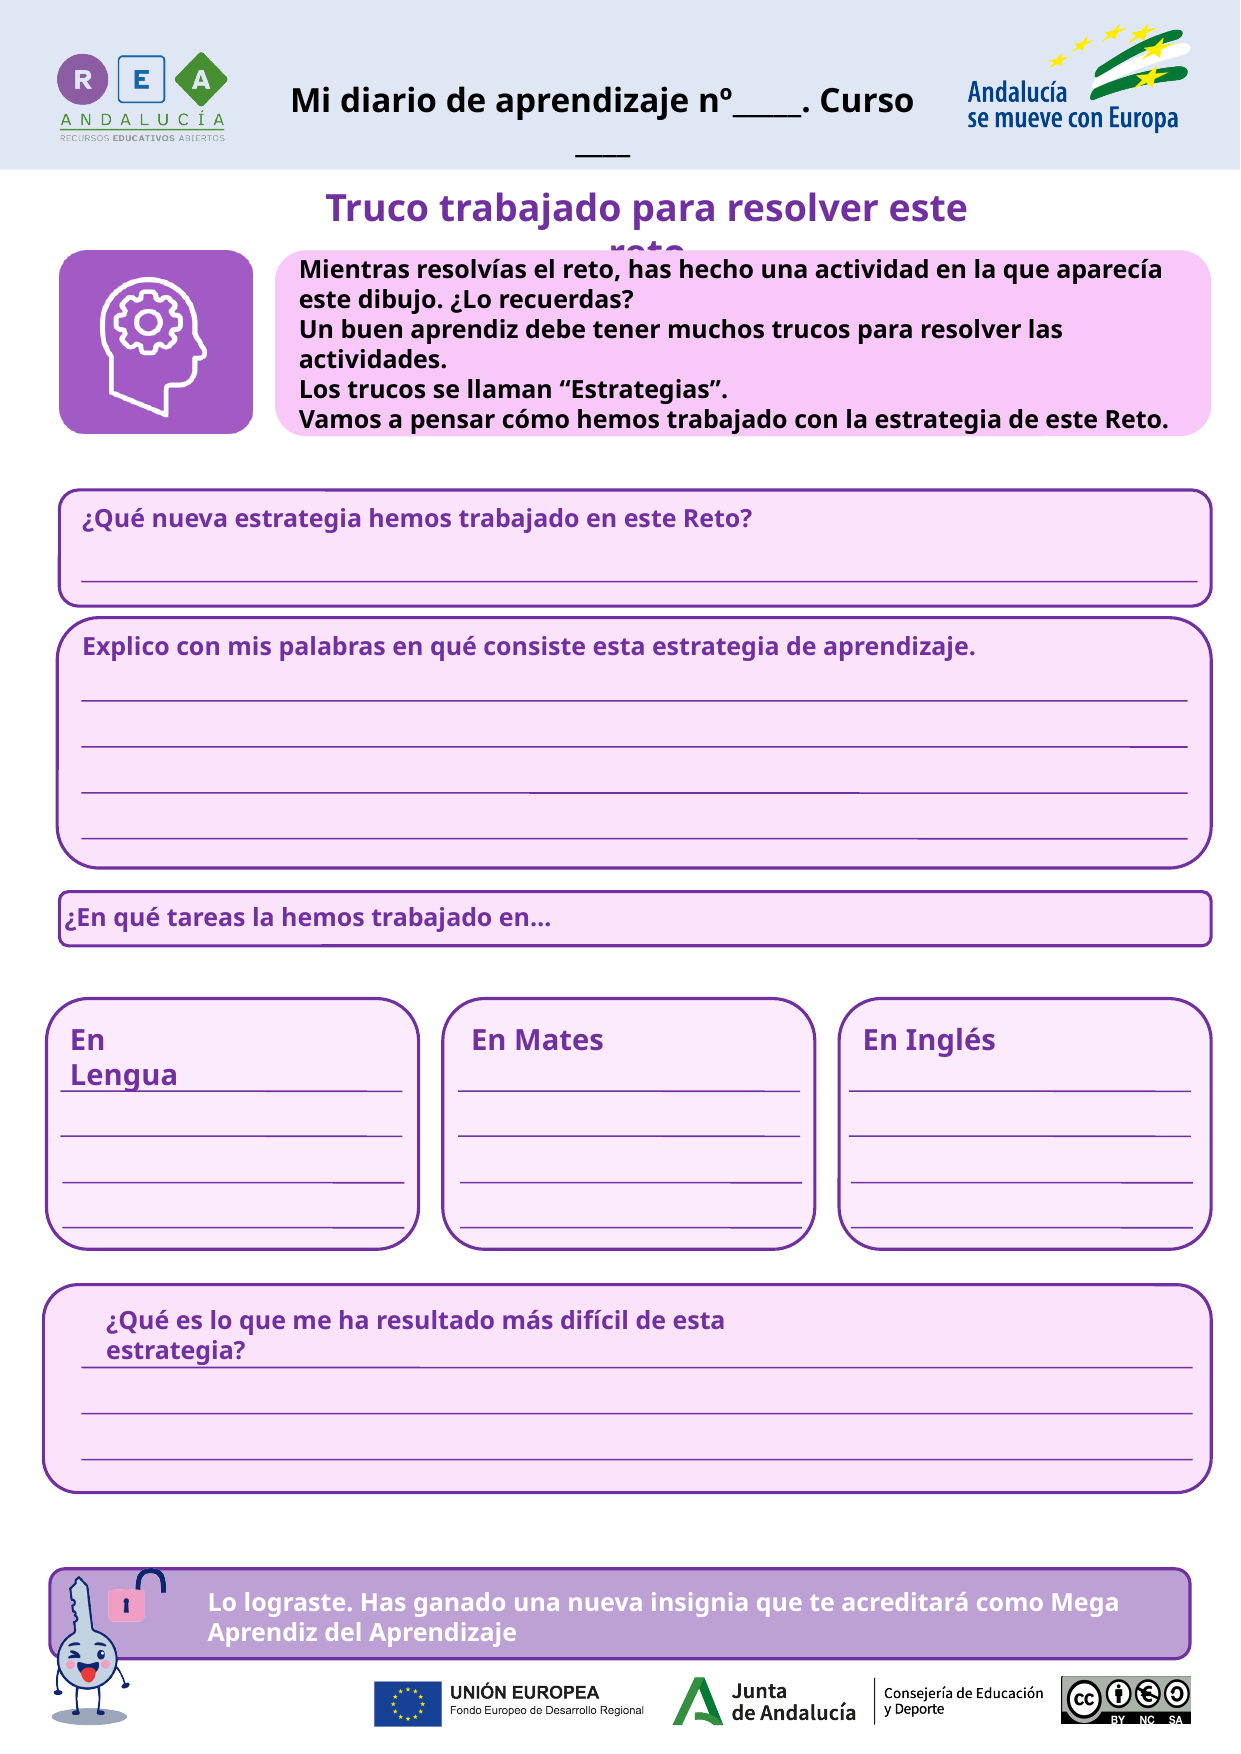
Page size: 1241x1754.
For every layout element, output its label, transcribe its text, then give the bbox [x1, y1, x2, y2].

text_box [442, 998, 815, 1250]
text_box En Mates [456, 1013, 622, 1064]
text_box [43, 1284, 1212, 1493]
text_box [193, 1568, 1191, 1659]
picture [11, 1553, 193, 1735]
picture [43, 47, 241, 146]
text_box Lo lograste. Has ganado una nueva insignia que te acreditará como Mega Aprendiz del Aprendizaje [193, 1579, 1185, 1636]
picture [353, 1652, 1191, 1740]
text_box ¿En qué tareas la hemos trabajado en… [49, 894, 806, 939]
text_box ¿Qué nueva estrategia hemos trabajado en este Reto? [67, 495, 824, 540]
text_box [0, 0, 1240, 170]
text_box Mientras resolvías el reto, has hecho una actividad en la que aparecía este dibujo. ¿Lo recuerdas? Un buen aprendiz debe tener muchos trucos para resolver las actividades. Los trucos se llaman “Estrategias”. Vamos a pensar cómo hemos trabajado con la estrategia de este Reto. [275, 250, 1212, 437]
text_box [59, 891, 1212, 946]
text_box [59, 489, 1212, 607]
text_box [57, 617, 1212, 869]
text_box [839, 998, 1212, 1250]
text_box En Inglés [847, 1013, 1019, 1064]
picture [961, 21, 1197, 139]
text_box Truco trabajado para resolver este reto [301, 176, 994, 236]
text_box [46, 998, 419, 1250]
text_box En Lengua [55, 1013, 237, 1064]
text_box Explico con mis palabras en qué consiste esta estrategia de aprendizaje. [67, 623, 1173, 668]
text_box ¿Qué es lo que me ha resultado más difícil de esta estrategia? [91, 1296, 818, 1342]
text_box Mi diario de aprendizaje nº_____. Curso ____ [243, 71, 961, 127]
picture [59, 250, 253, 434]
